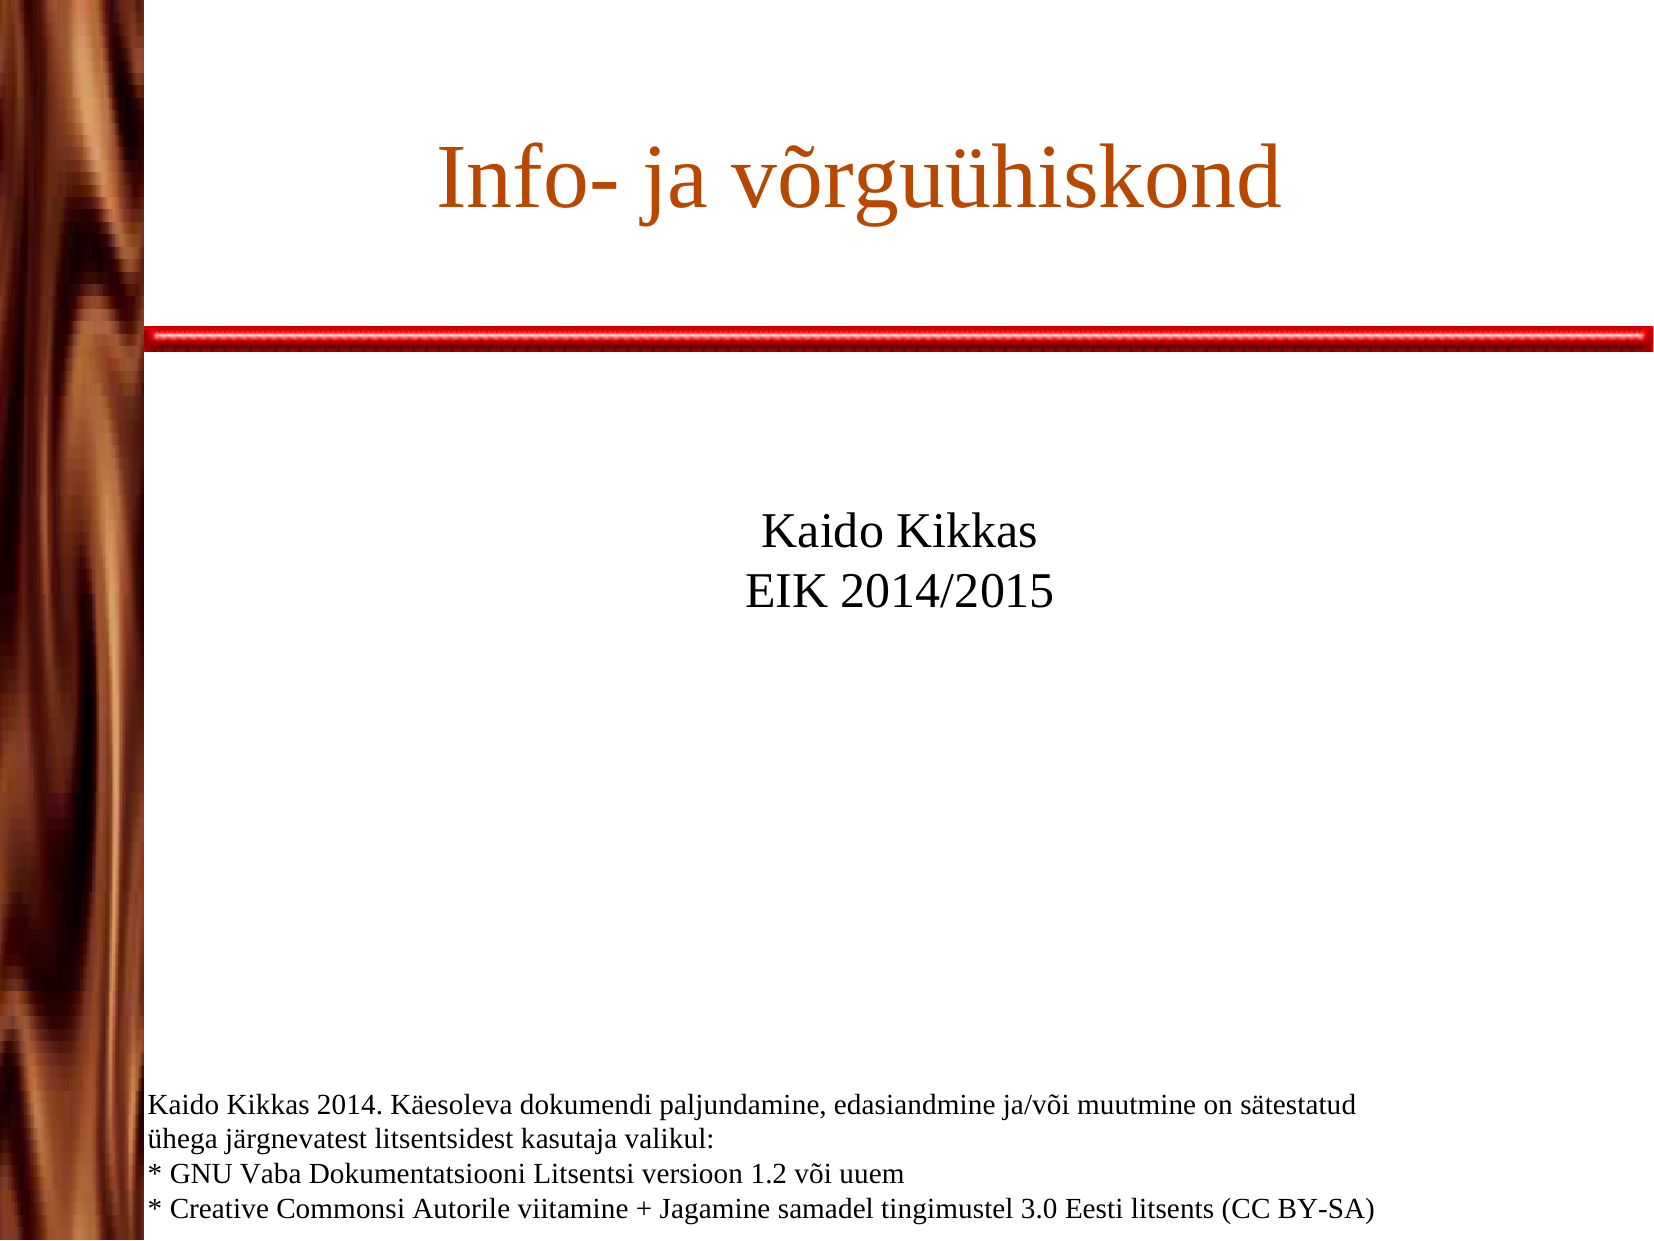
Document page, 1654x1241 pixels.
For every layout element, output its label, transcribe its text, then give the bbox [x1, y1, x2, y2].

text_box Kaido Kikkas 2014. Käesoleva dokumendi paljundamine, edasiandmine ja/või muutmine on sätestatud ühega järgnevatest litsentsidest kasutaja valikul: * GNU Vaba Dokumentatsiooni Litsentsi versioon 1.2 või uuem * Creative Commonsi Autorile viitamine + Jagamine samadel tingimustel 3.0 Eesti litsents (CC BY-SA) [147, 1085, 1654, 1225]
text_box Kaido Kikkas EIK 2014/2015 [234, 498, 1566, 615]
title Info- ja võrguühiskond [154, 72, 1567, 280]
picture [0, 0, 1654, 1240]
